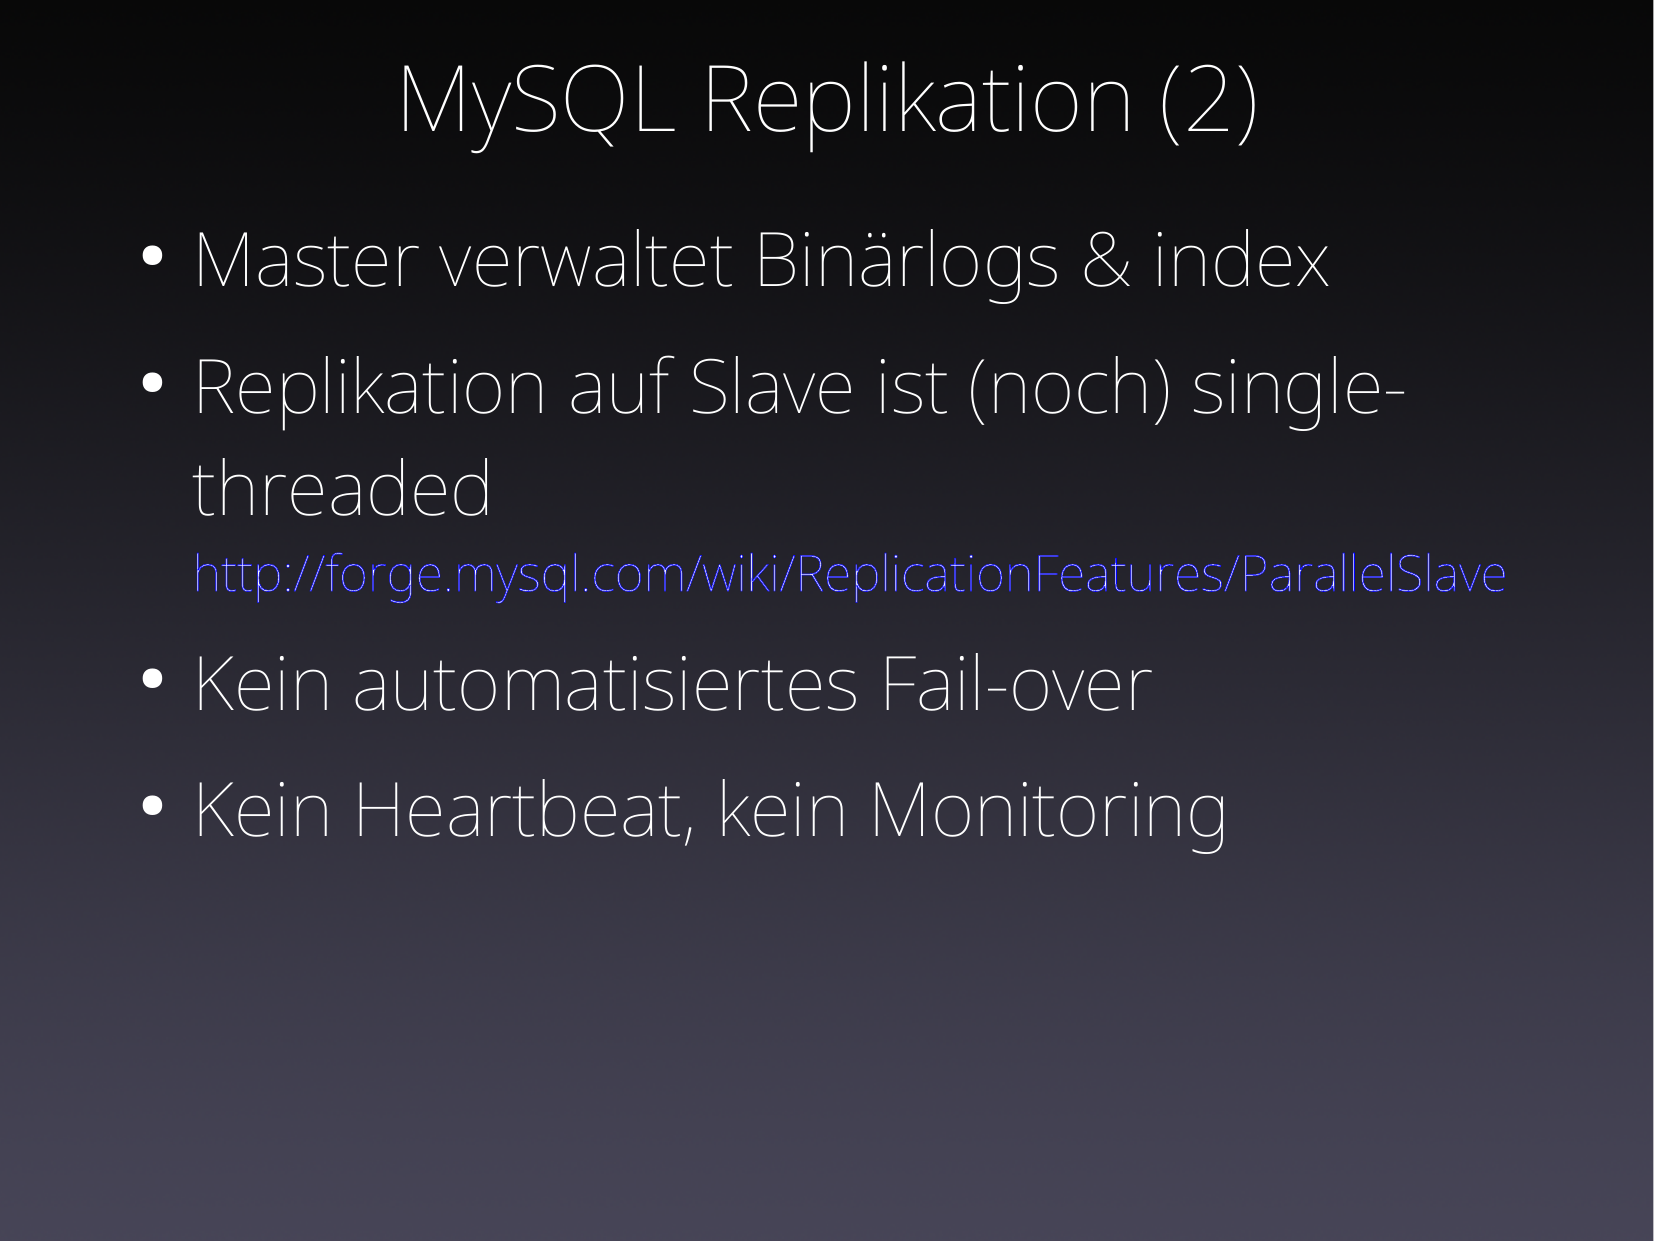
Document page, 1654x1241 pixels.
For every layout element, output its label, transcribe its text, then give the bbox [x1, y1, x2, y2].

picture [0, 0, 1654, 1241]
title MySQL Replikation (2) [121, 41, 1534, 150]
list Master verwaltet Binärlogs & index Replikation auf Slave ist (noch) single-threaded http://forge.mysql.com/wiki/ReplicationFeatures/ParallelSlave Kein automatisiertes Fail-over Kein Heartbeat, kein Monitoring [121, 206, 1534, 1182]
